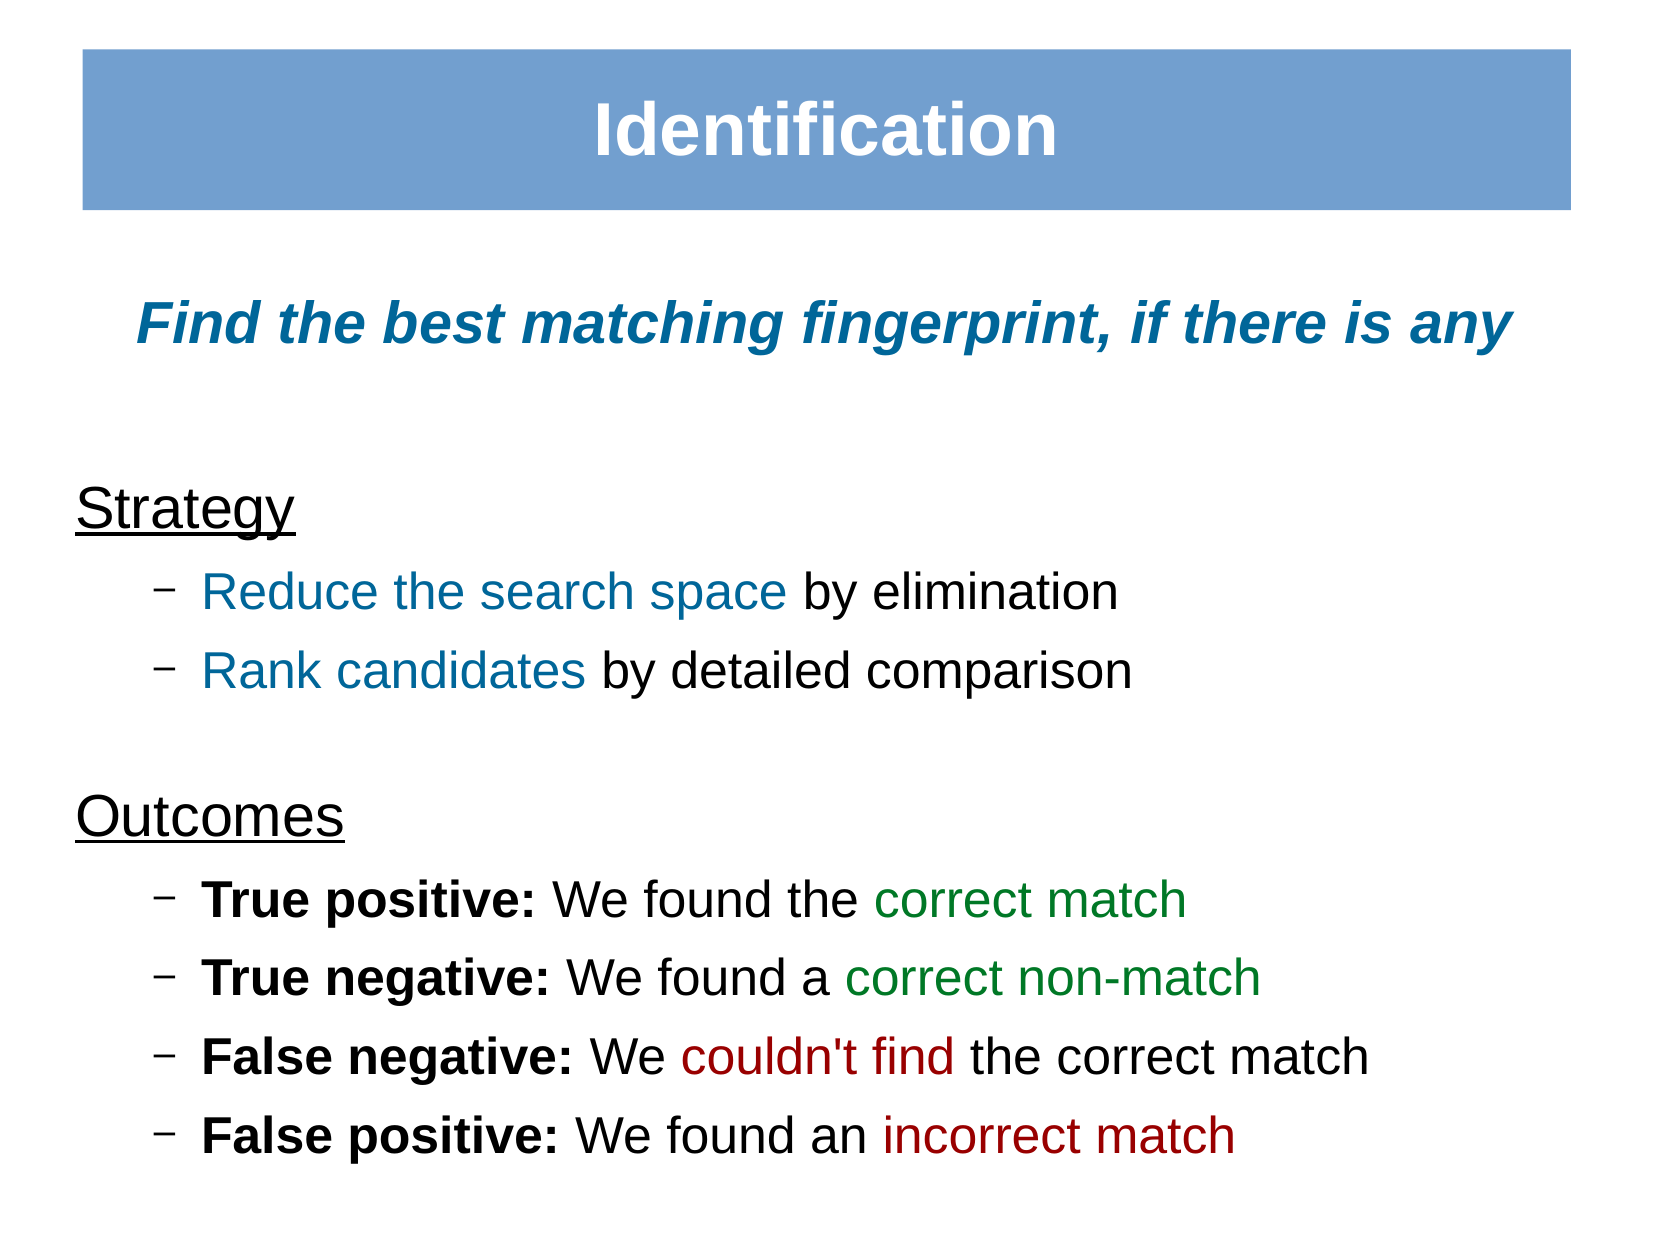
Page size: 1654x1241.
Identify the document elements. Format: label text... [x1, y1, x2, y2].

title Identification [82, 49, 1571, 211]
list Find the best matching fingerprint, if there is any Strategy Reduce the search space by elimination Rank candidates by detailed comparison Outcomes True positive: We found the correct match True negative: We found a correct non-match False negative: We couldn't find the correct match False positive: We found an incorrect match [75, 290, 1576, 1171]
